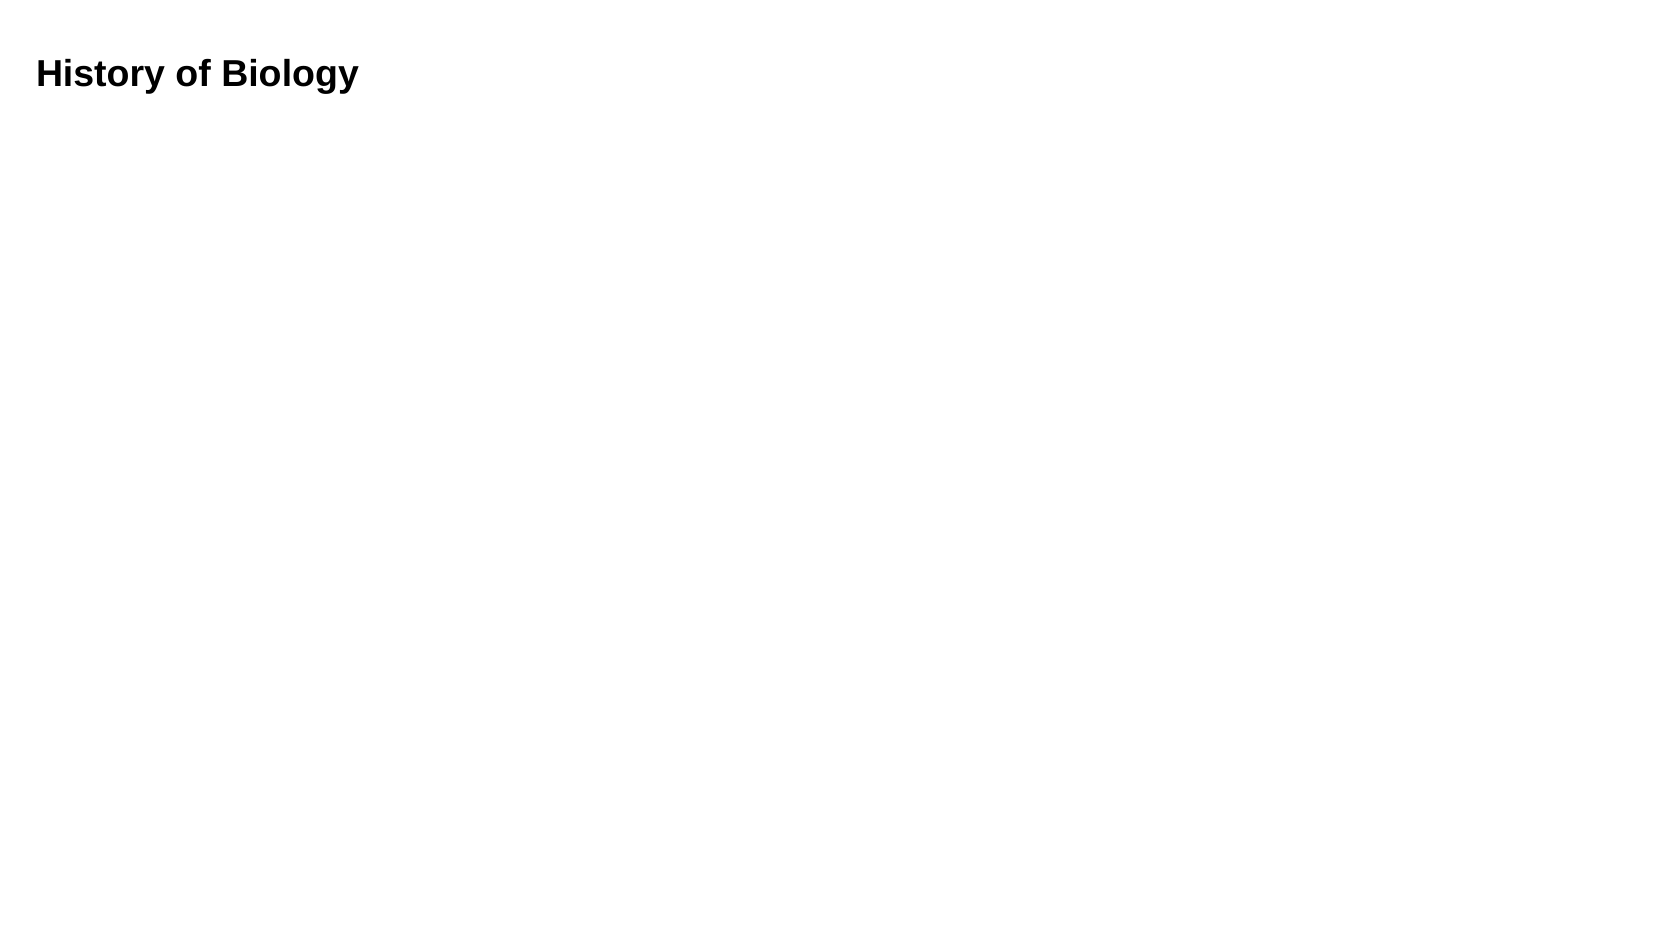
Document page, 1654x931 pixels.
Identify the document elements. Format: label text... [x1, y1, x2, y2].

text_box History of Biology [21, 45, 532, 103]
